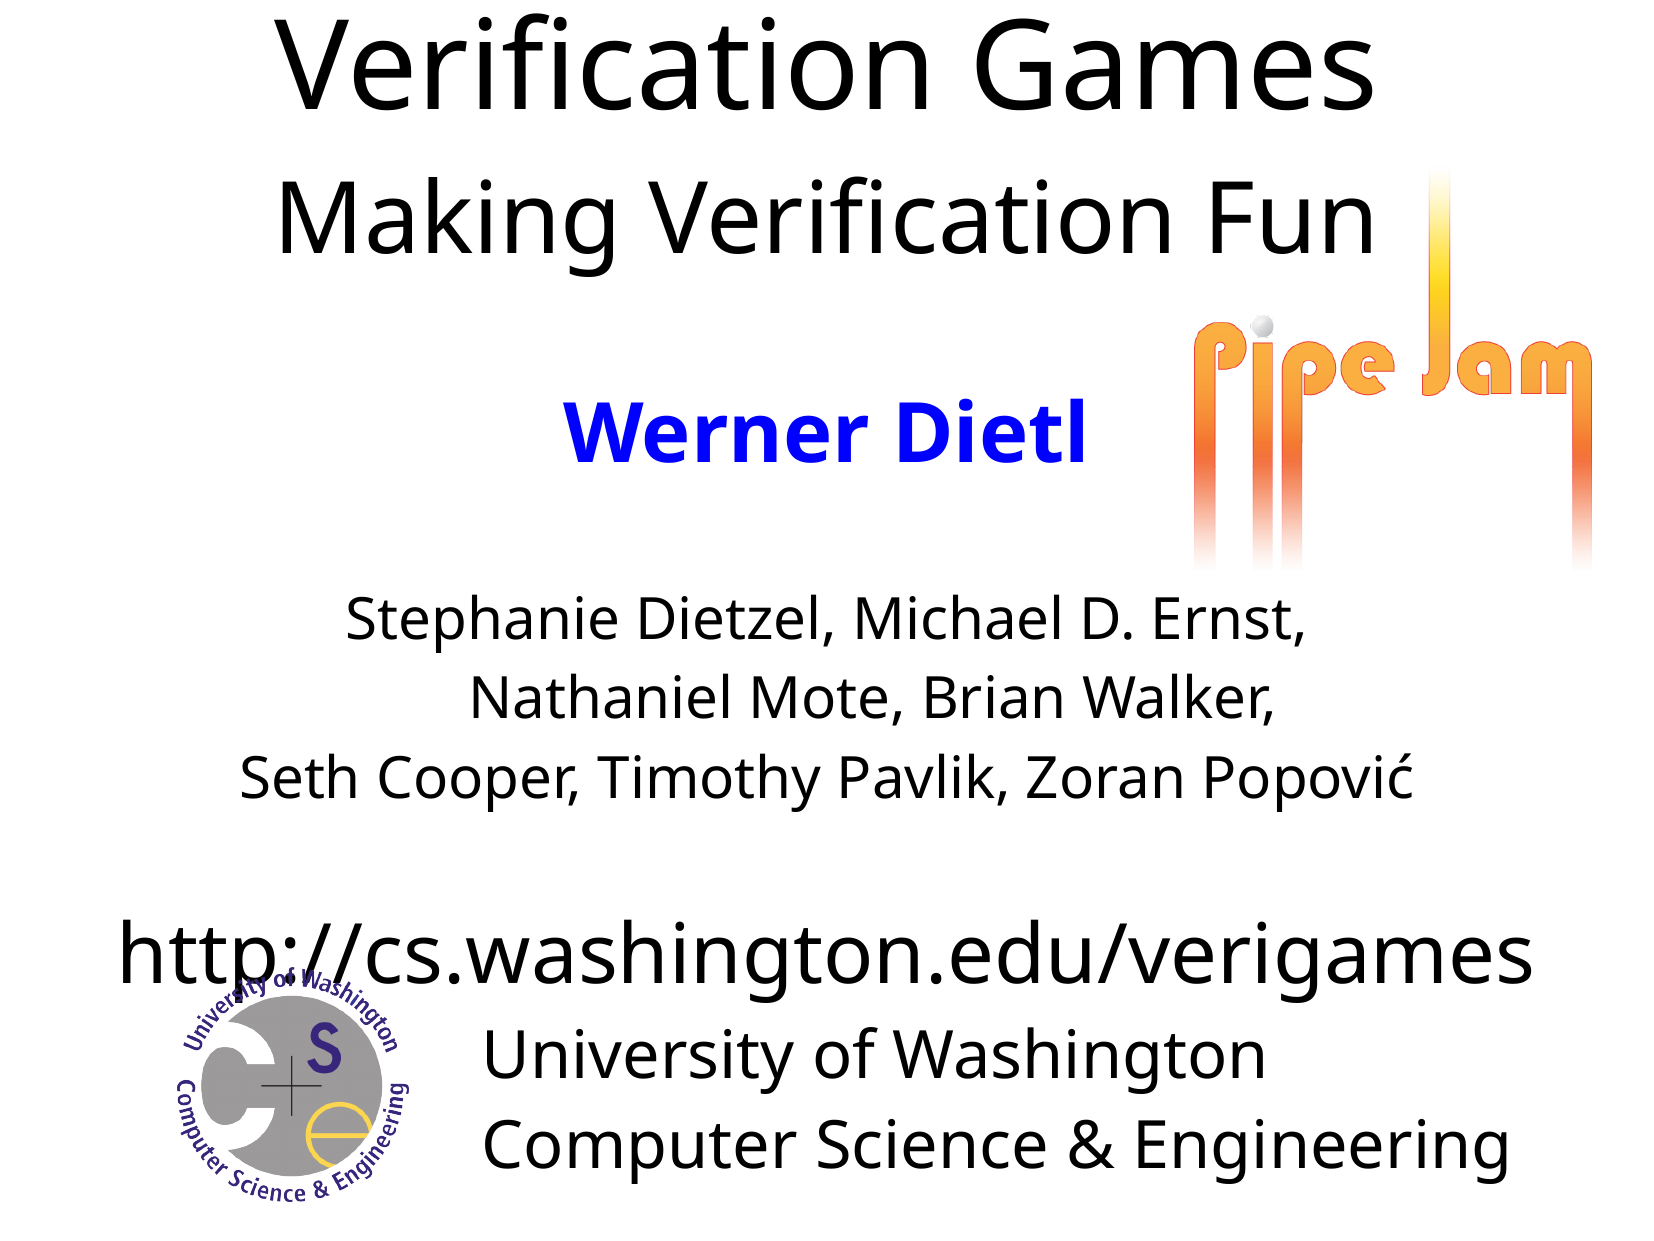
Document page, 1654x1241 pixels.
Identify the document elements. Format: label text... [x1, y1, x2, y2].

picture [1190, 165, 1596, 571]
subtitle Verification Games Making Verification Fun Werner Dietl Stephanie Dietzel, Michael D. Ernst, Nathaniel Mote, Brian Walker, Seth Cooper, Timothy Pavlik, Zoran Popović http://cs.washington.edu/verigames [82, 50, 1571, 933]
picture [177, 967, 409, 1202]
text_box University of Washington Computer Science & Engineering [466, 999, 1476, 1170]
